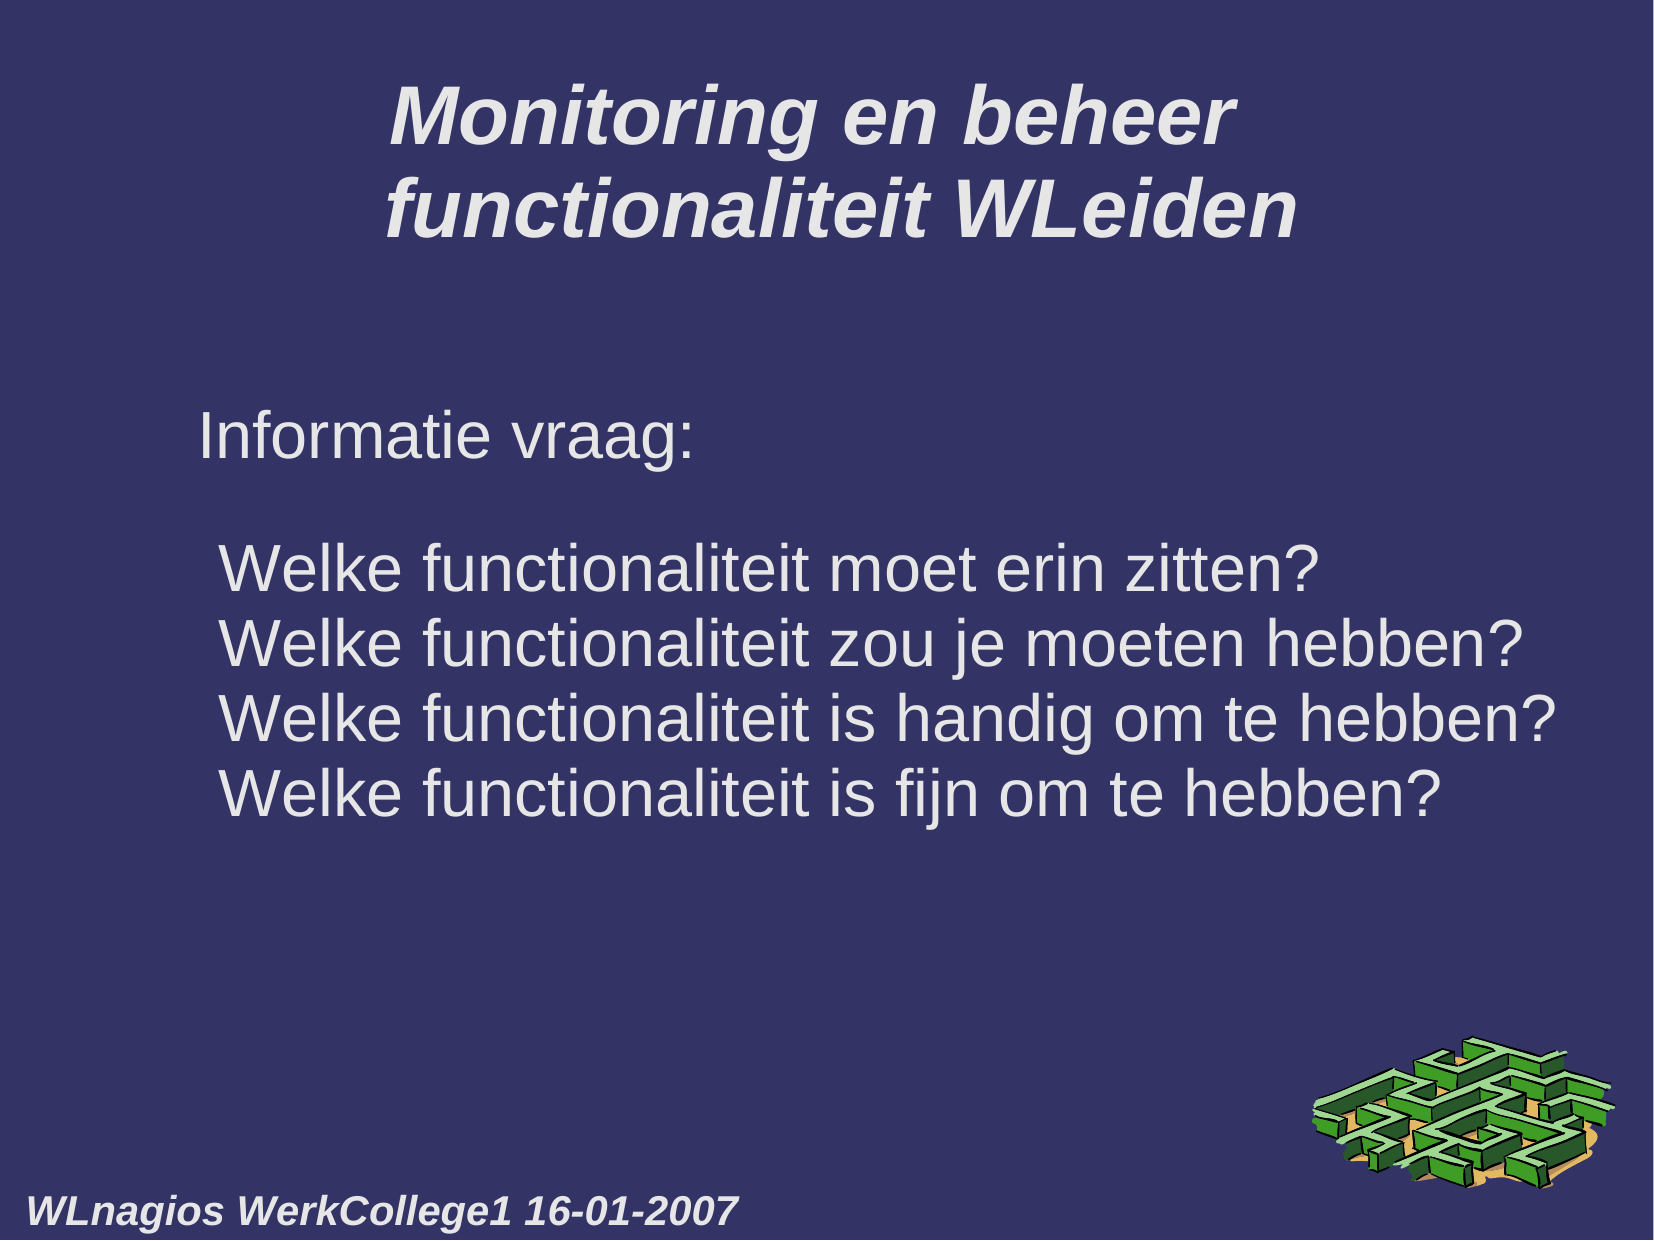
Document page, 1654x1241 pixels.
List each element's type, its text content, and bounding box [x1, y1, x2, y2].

list Welke functionaliteit moet erin zitten? Welke functionaliteit zou je moeten hebben? Welke functionaliteit is handig om te hebben? Welke functionaliteit is fijn om te hebben? [206, 531, 1653, 1241]
title WLnagios WerkCollege1 16-01-2007 [25, 1181, 739, 1241]
text_box Informatie vraag: [185, 397, 768, 473]
title Monitoring en beheer functionaliteit WLeiden [118, 59, 1531, 267]
